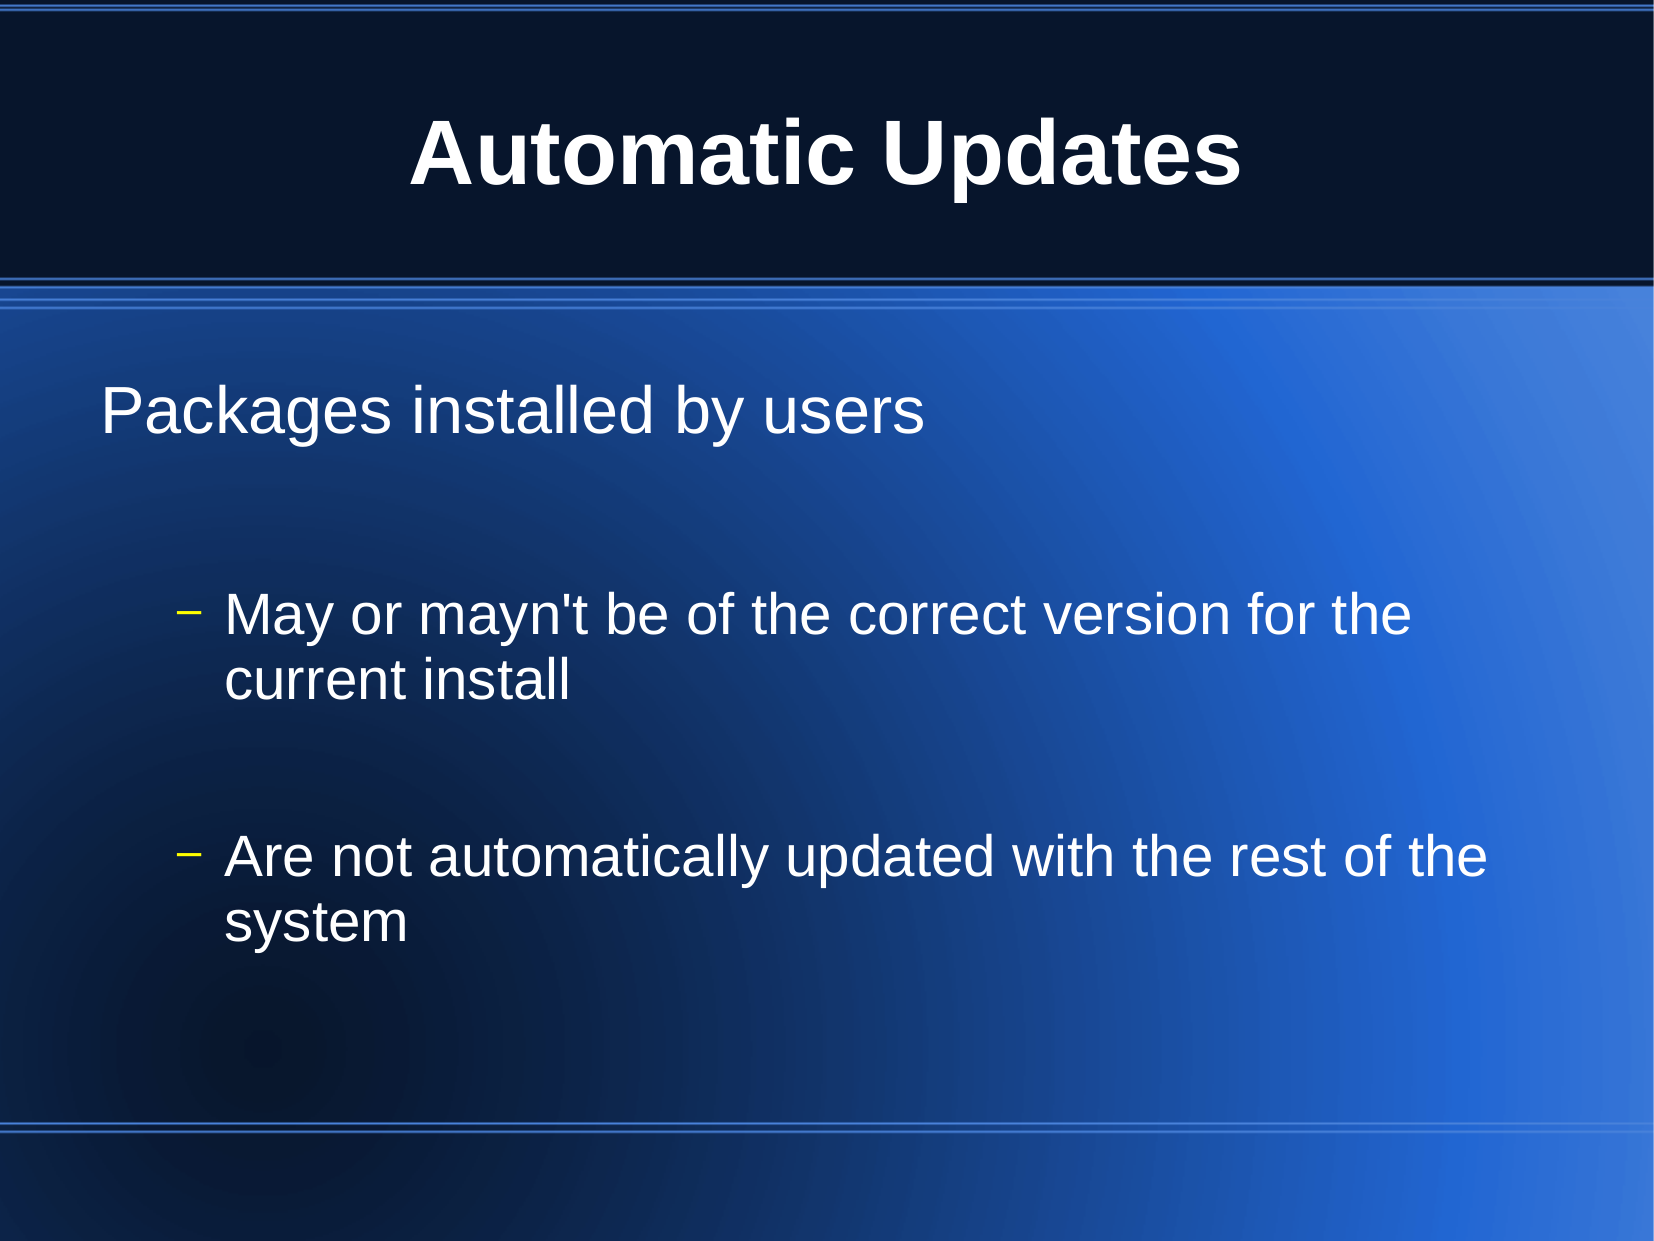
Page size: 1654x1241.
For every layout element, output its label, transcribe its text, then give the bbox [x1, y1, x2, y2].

title Automatic Updates [82, 56, 1571, 250]
picture [0, 0, 1654, 1241]
list Packages installed by users May or mayn't be of the correct version for the current install Are not automatically updated with the rest of the system [82, 372, 1571, 1052]
